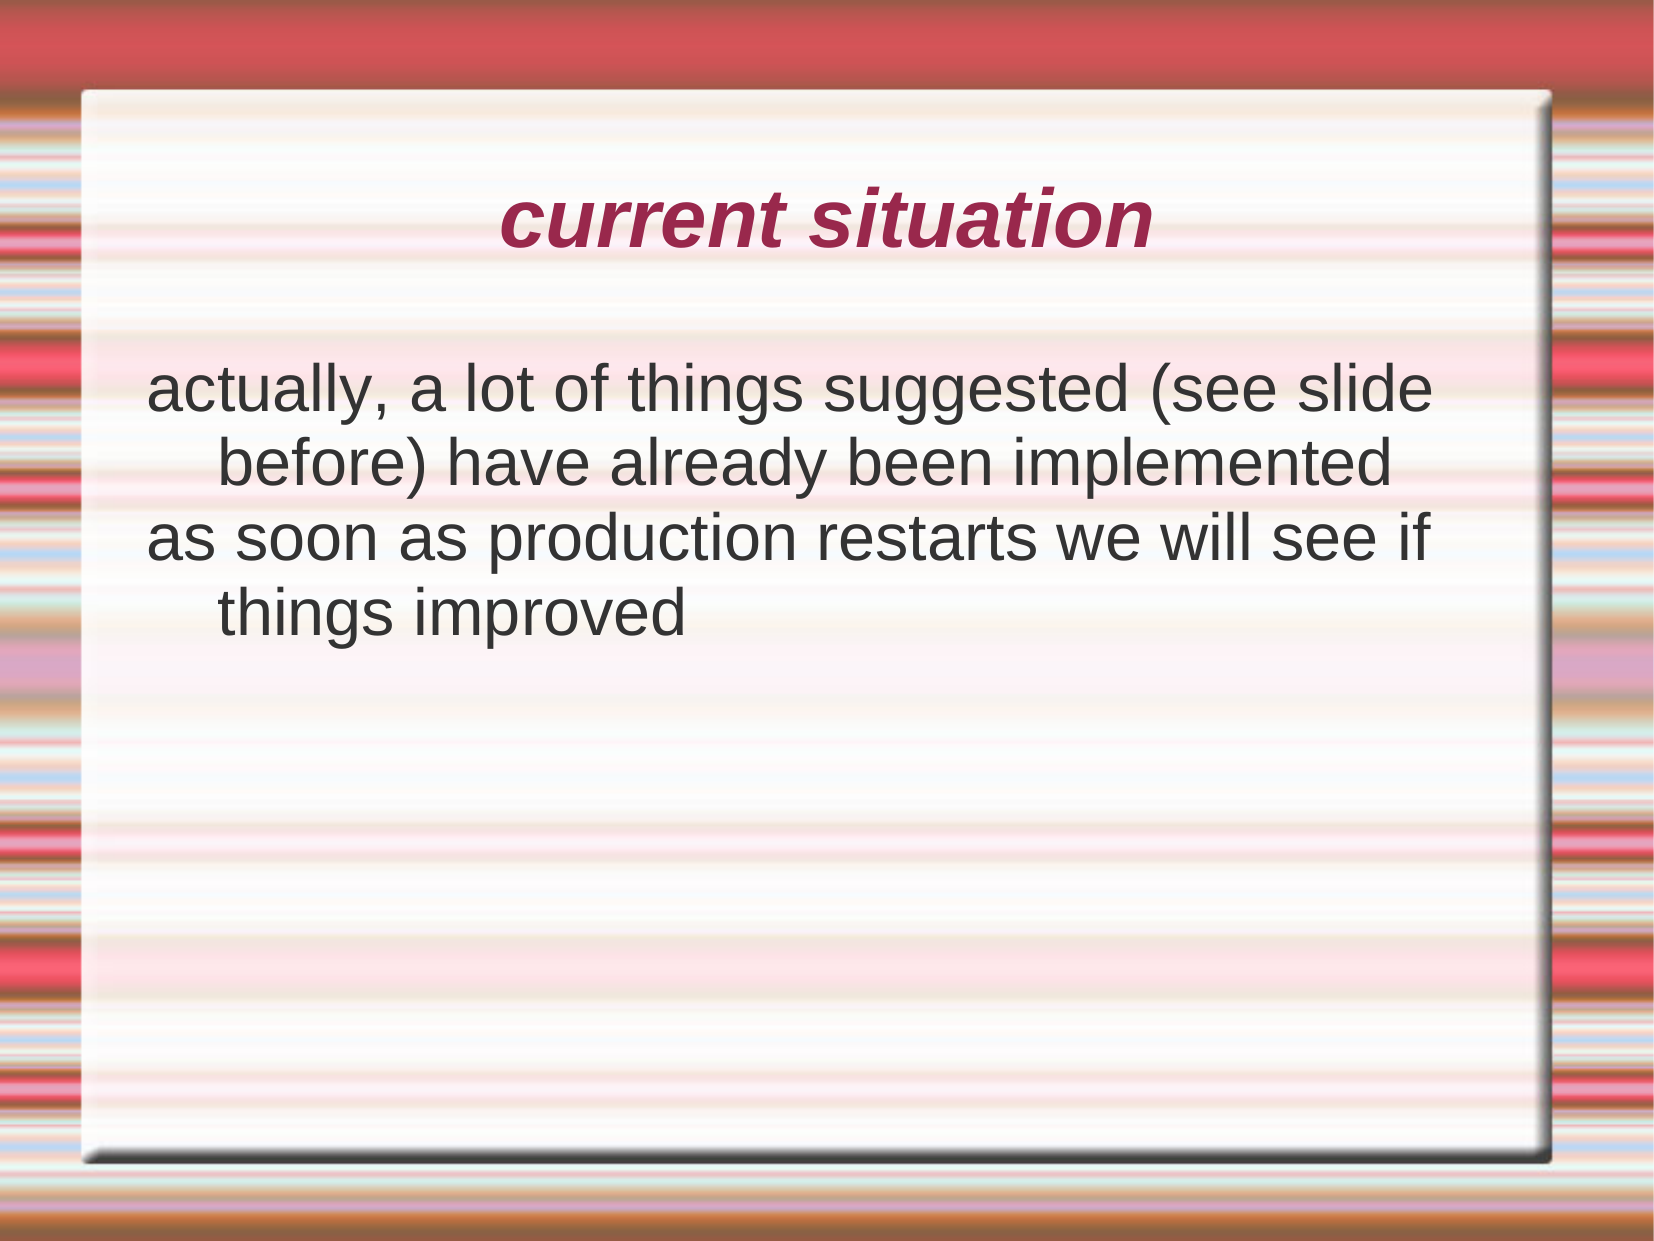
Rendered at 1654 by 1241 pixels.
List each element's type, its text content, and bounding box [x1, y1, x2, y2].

list actually, a lot of things suggested (see slide before) have already been implemented as soon as production restarts we will see if things improved [134, 350, 1516, 1118]
picture [0, 0, 1654, 1241]
title current situation [121, 122, 1534, 315]
